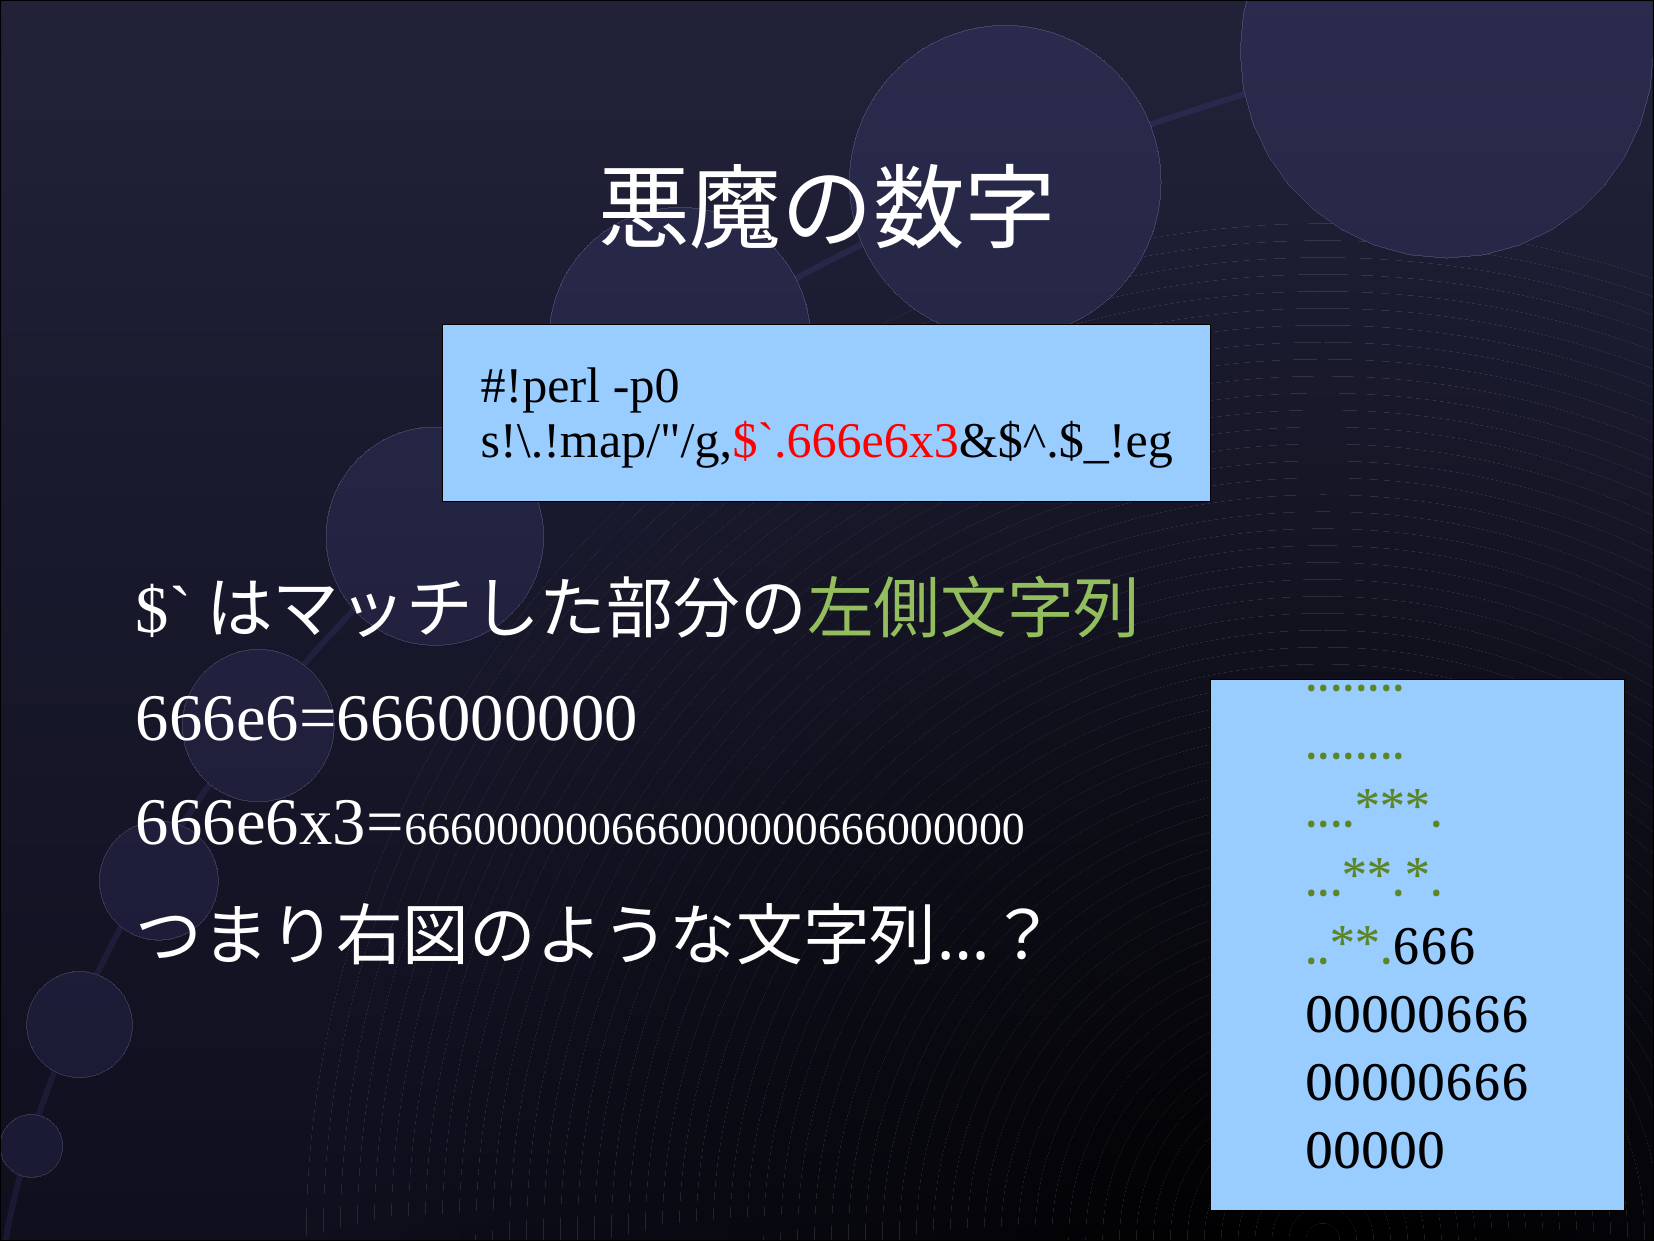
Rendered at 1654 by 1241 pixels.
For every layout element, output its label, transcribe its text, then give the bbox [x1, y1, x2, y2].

text_box #!perl -p0 s!\.!map/"/g,$`.666e6x3&$^.$_!eg [442, 324, 1211, 502]
title 悪魔の数字 [121, 102, 1534, 311]
list $`はマッチした部分の左側文字列 666e6=666000000 666e6x3=666000000666000000666000000 つまり右図のような文字列…？ [118, 561, 1534, 1127]
text_box ........ ........ ....***. ...**.*. ..**.666 00000666 00000666 00000 [1210, 679, 1625, 1211]
